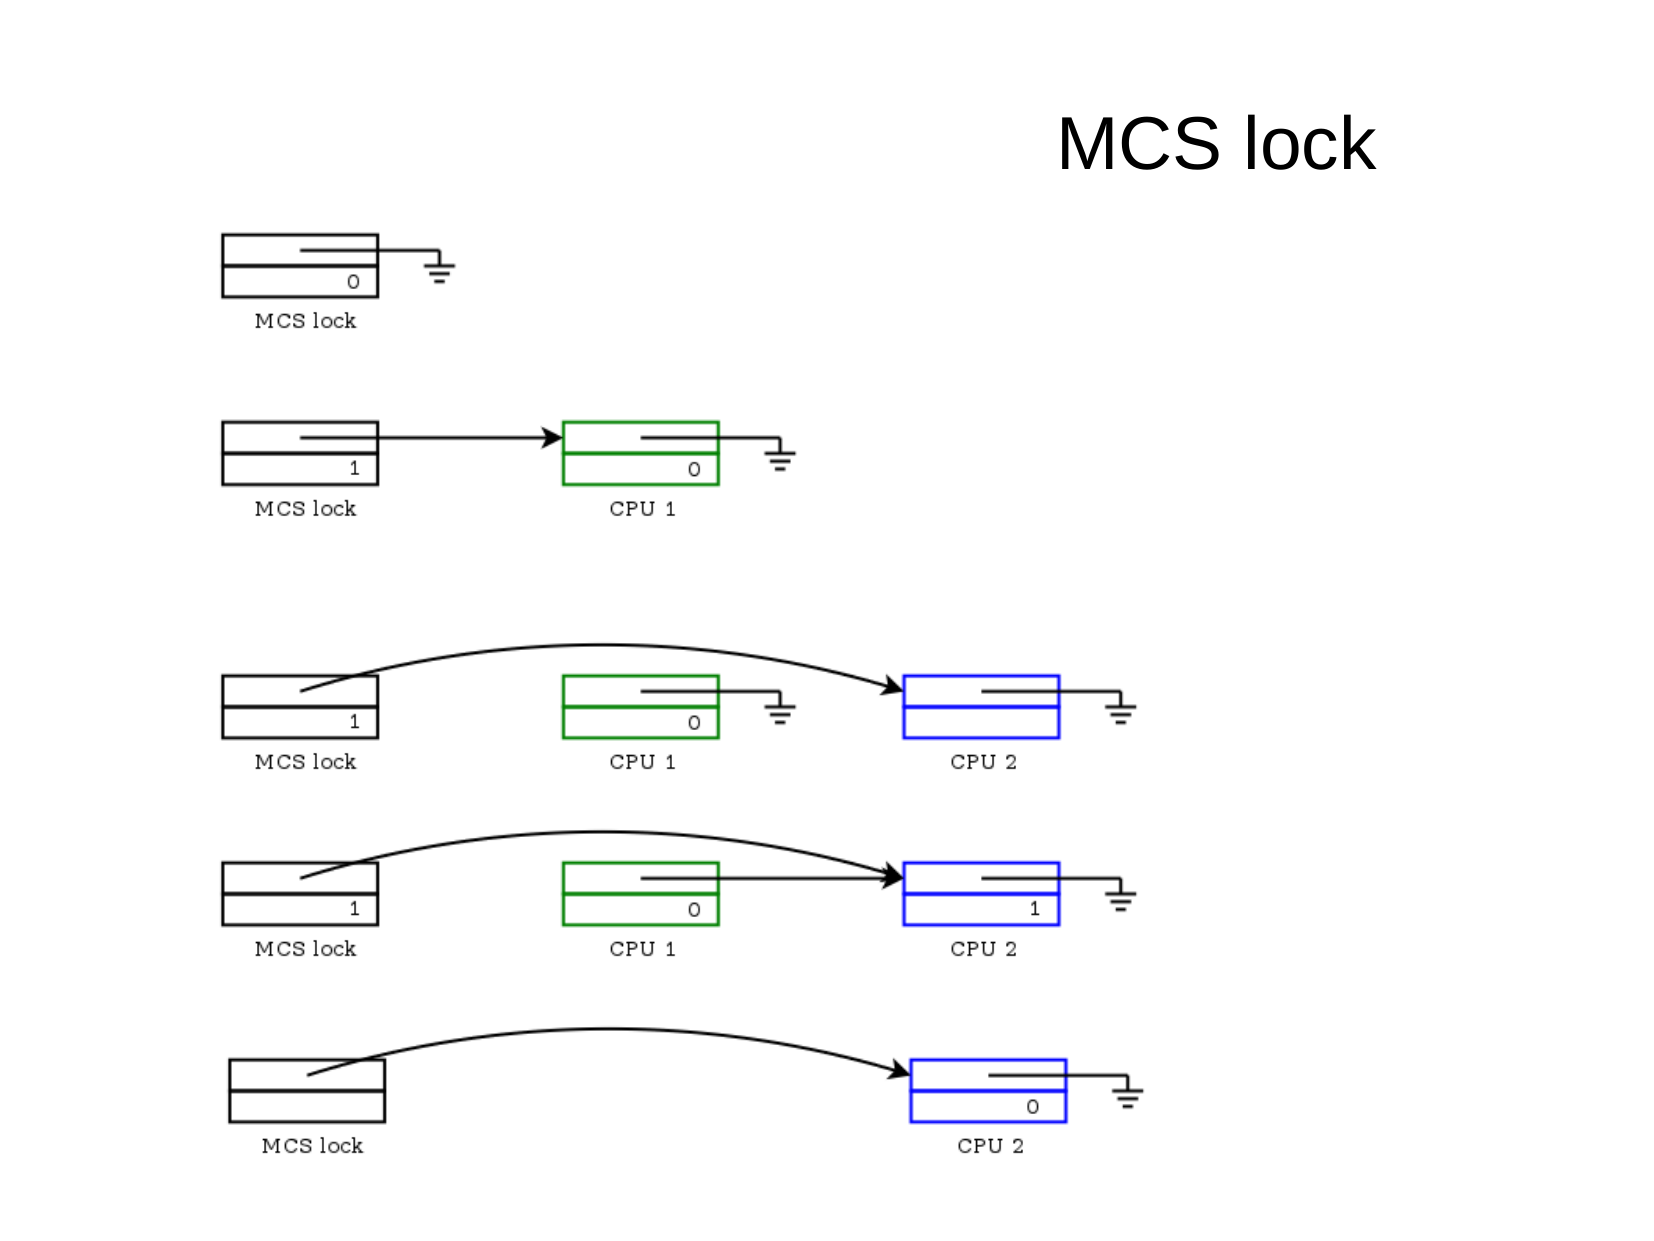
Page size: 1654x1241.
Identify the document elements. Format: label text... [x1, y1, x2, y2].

picture [206, 628, 1163, 788]
picture [213, 1012, 1170, 1172]
picture [206, 815, 1163, 976]
picture [206, 374, 1163, 535]
title MCS lock [825, 49, 1609, 237]
picture [206, 187, 1163, 347]
